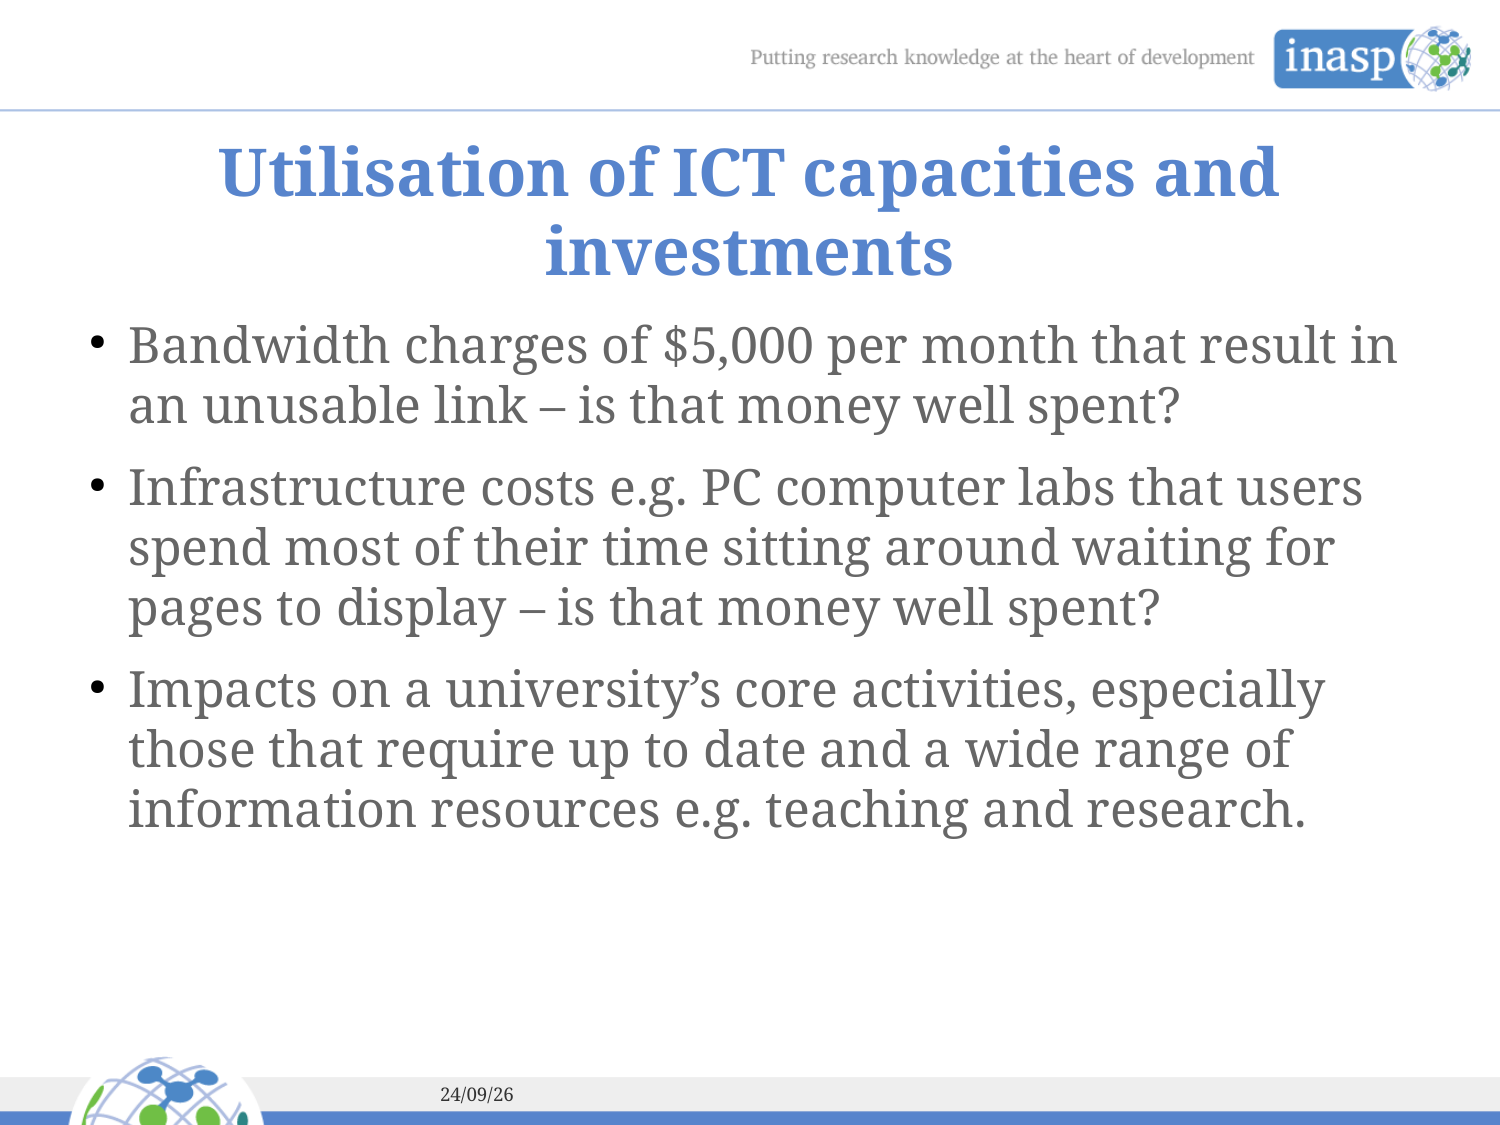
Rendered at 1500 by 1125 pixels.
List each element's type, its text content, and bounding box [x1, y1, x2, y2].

list Bandwidth charges of $5,000 per month that result in an unusable link – is that money well spent? Infrastructure costs e.g. PC computer labs that users spend most of their time sitting around waiting for pages to display – is that money well spent? Impacts on a university’s core activities, especially those that require up to date and a wide range of information resources e.g. teaching and research. [75, 313, 1426, 967]
picture [0, 0, 1500, 1125]
title Utilisation of ICT capacities and investments [75, 129, 1426, 313]
